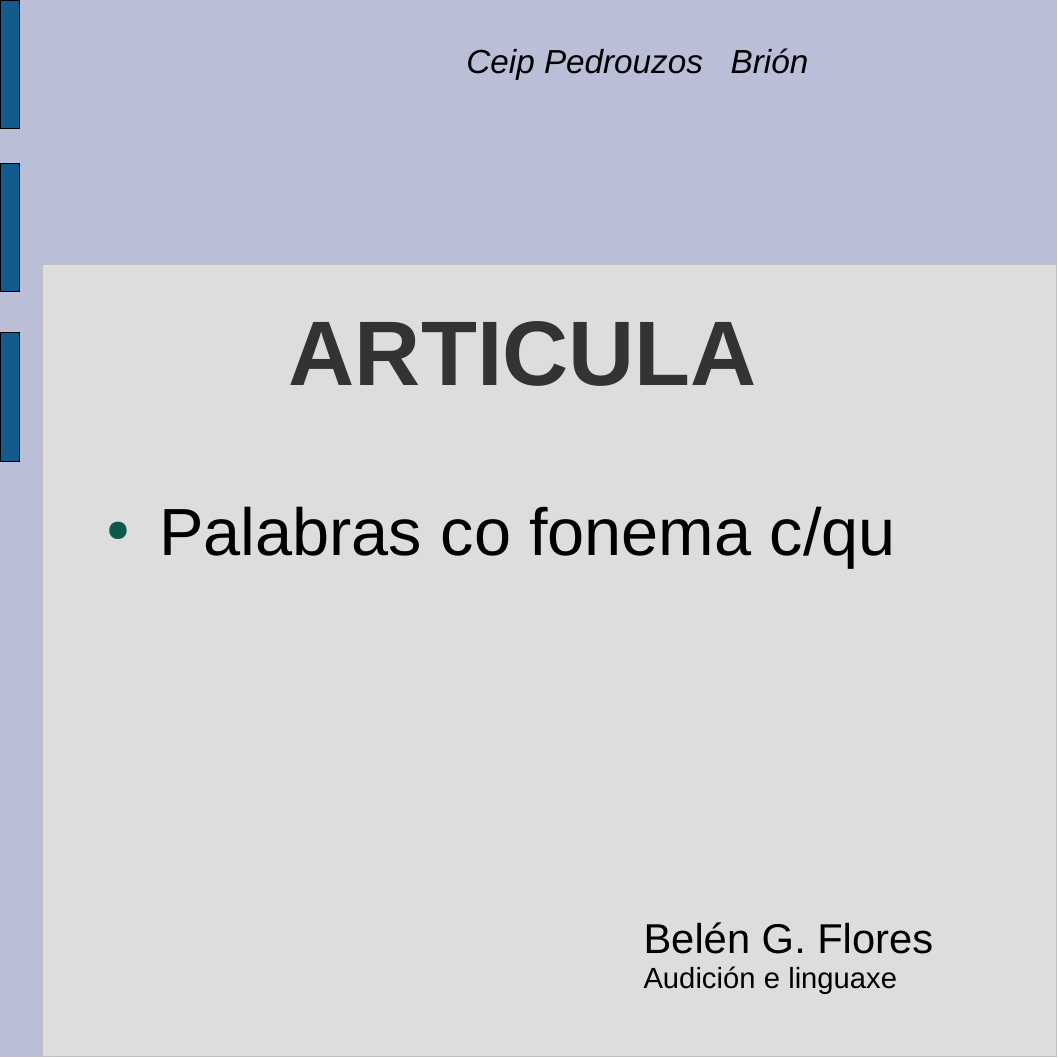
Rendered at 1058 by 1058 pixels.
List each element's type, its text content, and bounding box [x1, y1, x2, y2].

text_box Belén G. Flores Audición e linguaxe [643, 915, 1057, 995]
list Palabras co fonema c/qu [88, 390, 972, 1057]
text_box Ceip Pedrouzos Brión [466, 43, 1057, 82]
title ARTICULA [71, 265, 975, 443]
